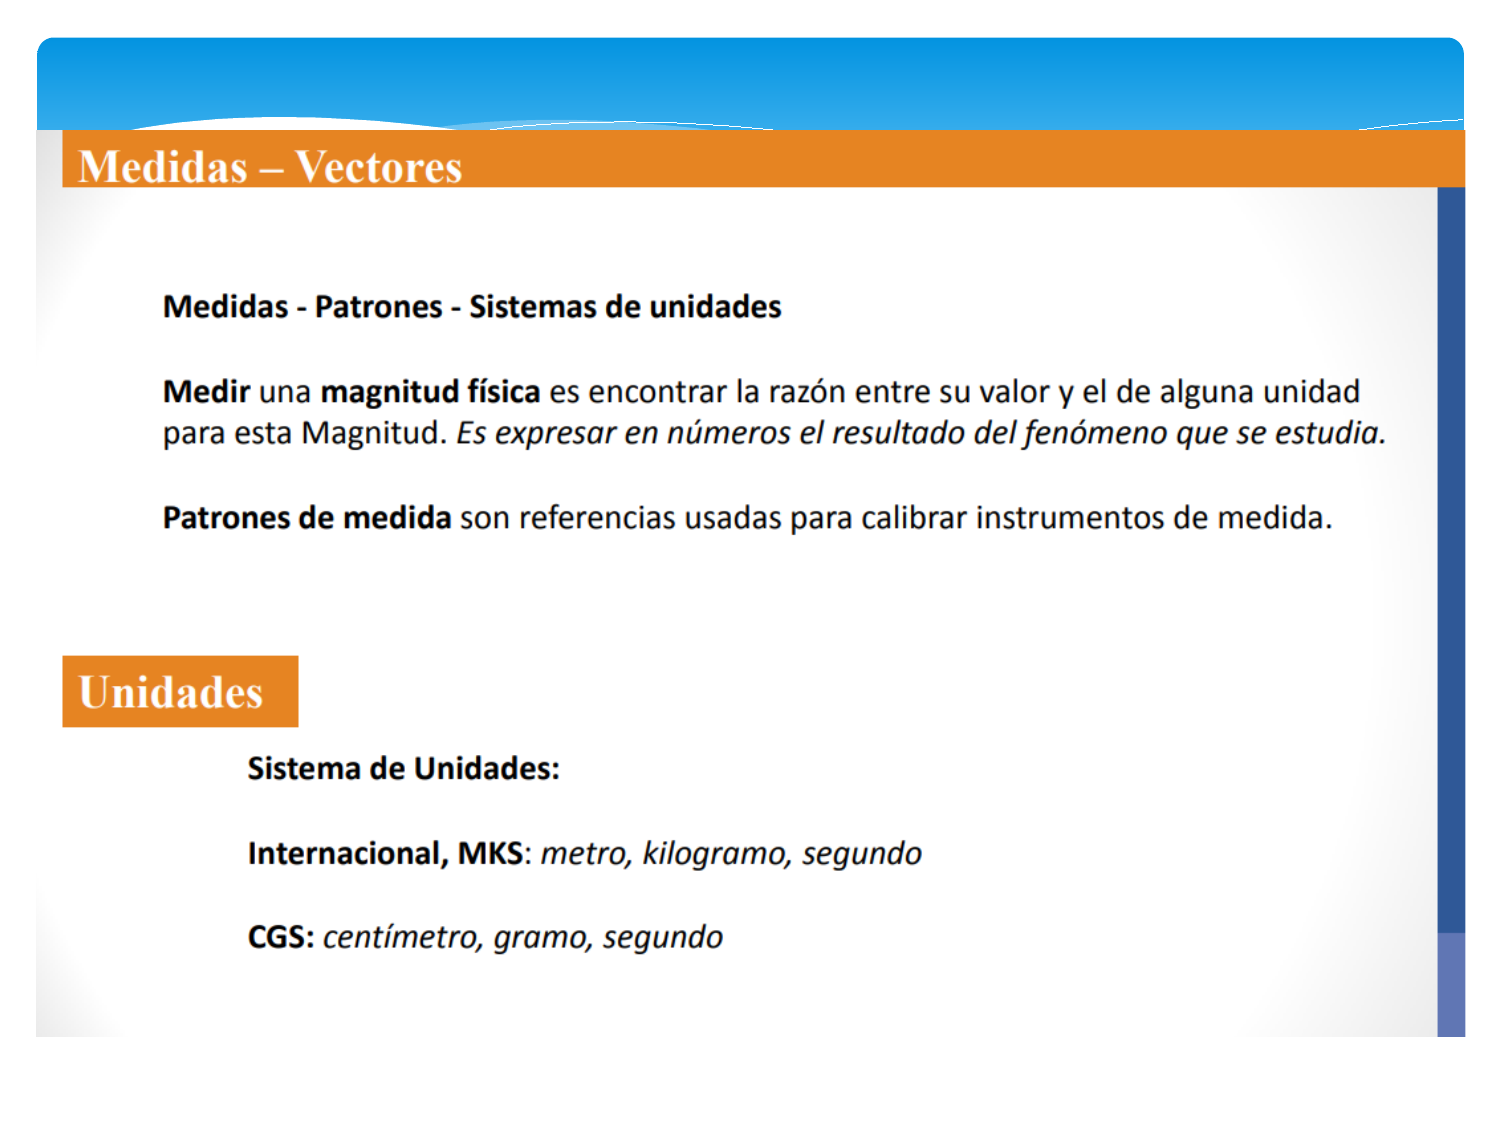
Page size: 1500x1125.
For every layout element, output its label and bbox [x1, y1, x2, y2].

picture [36, 130, 1466, 1037]
